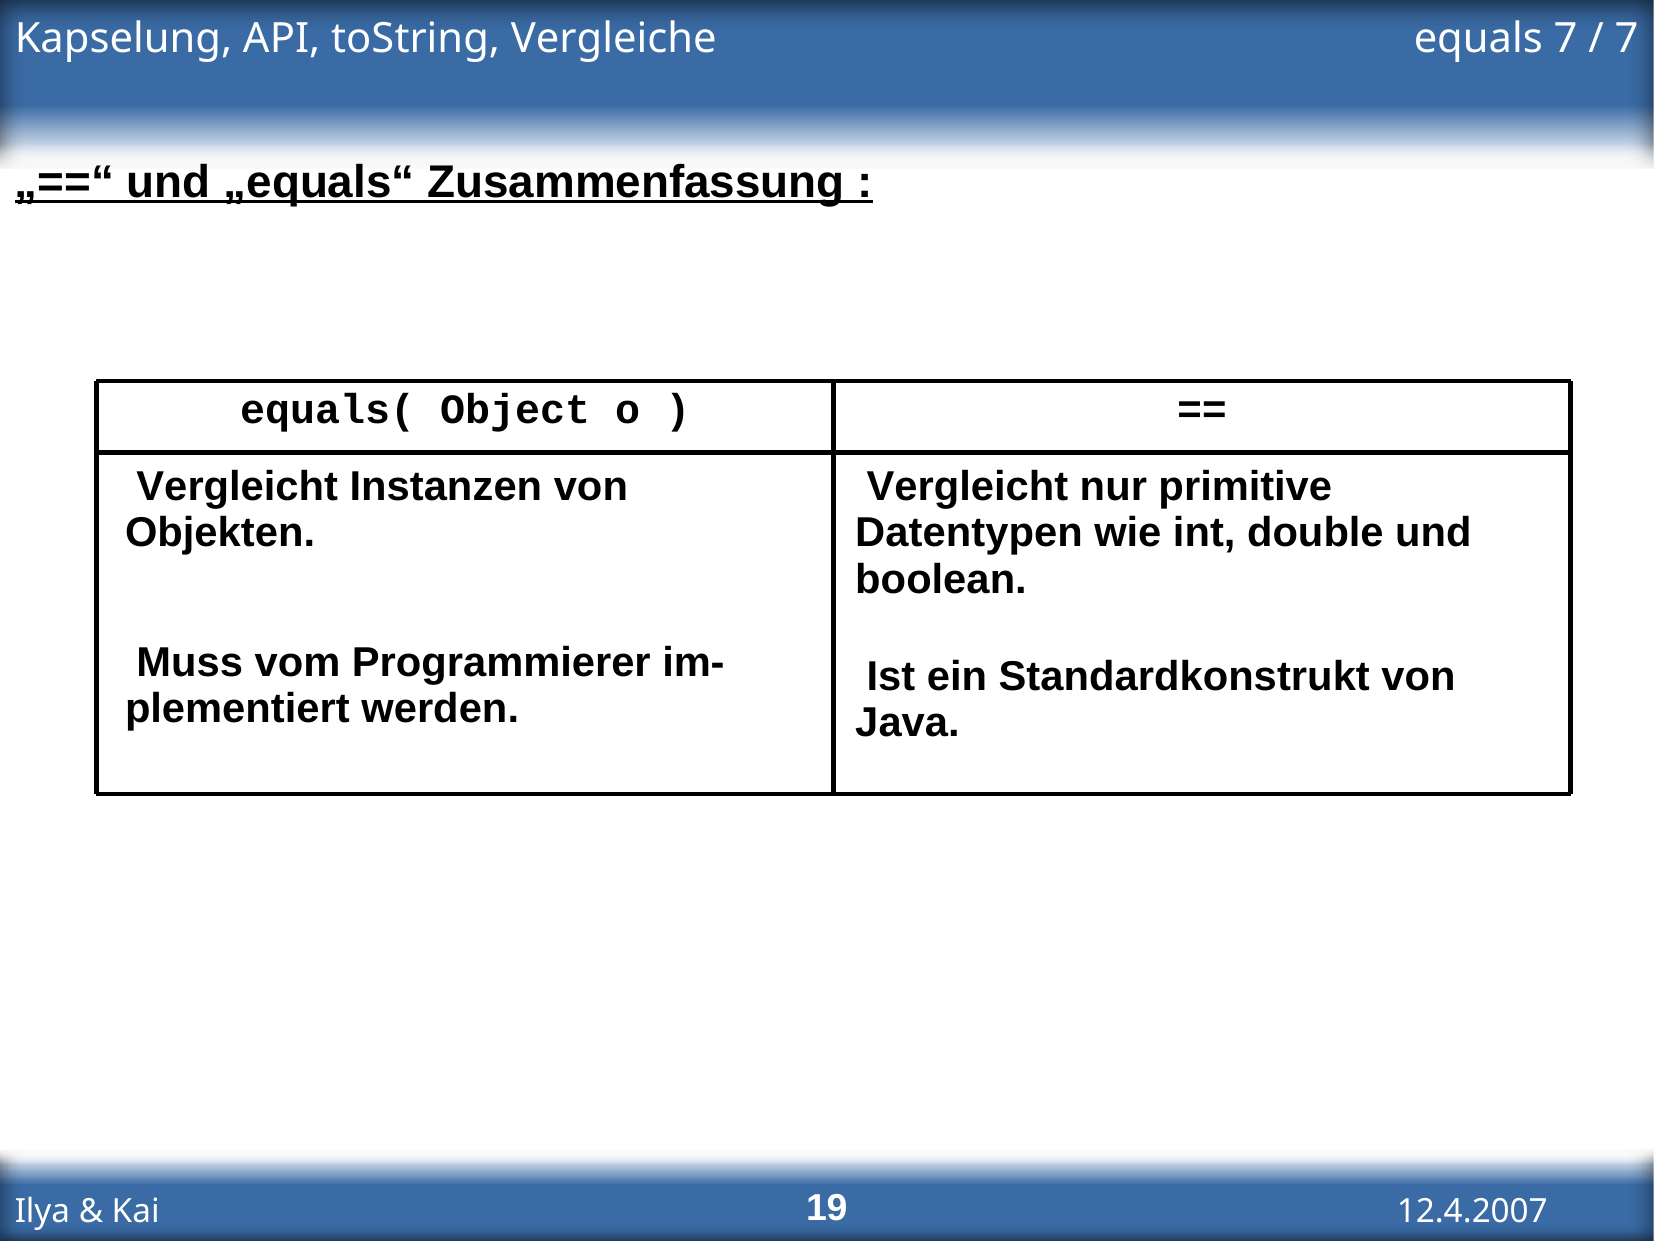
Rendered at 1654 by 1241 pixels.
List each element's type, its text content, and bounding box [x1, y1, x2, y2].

picture [0, 0, 1654, 148]
text_box equals 7 / 7 [1226, 0, 1654, 73]
text_box Vergleicht Instanzen von Objekten. [110, 454, 827, 564]
text_box Ist ein Standardkonstrukt von Java. [840, 644, 1558, 754]
text_box equals( Object o ) [99, 383, 831, 450]
text_box „==“ und „equals“ Zusammenfassung : [0, 148, 1654, 216]
text_box Muss vom Programmierer im-plementiert werden. [110, 630, 827, 740]
picture [0, 1149, 1654, 1241]
text_box Vergleicht nur primitive Datentypen wie int, double und boolean. [840, 454, 1558, 610]
text_box == [836, 383, 1568, 450]
